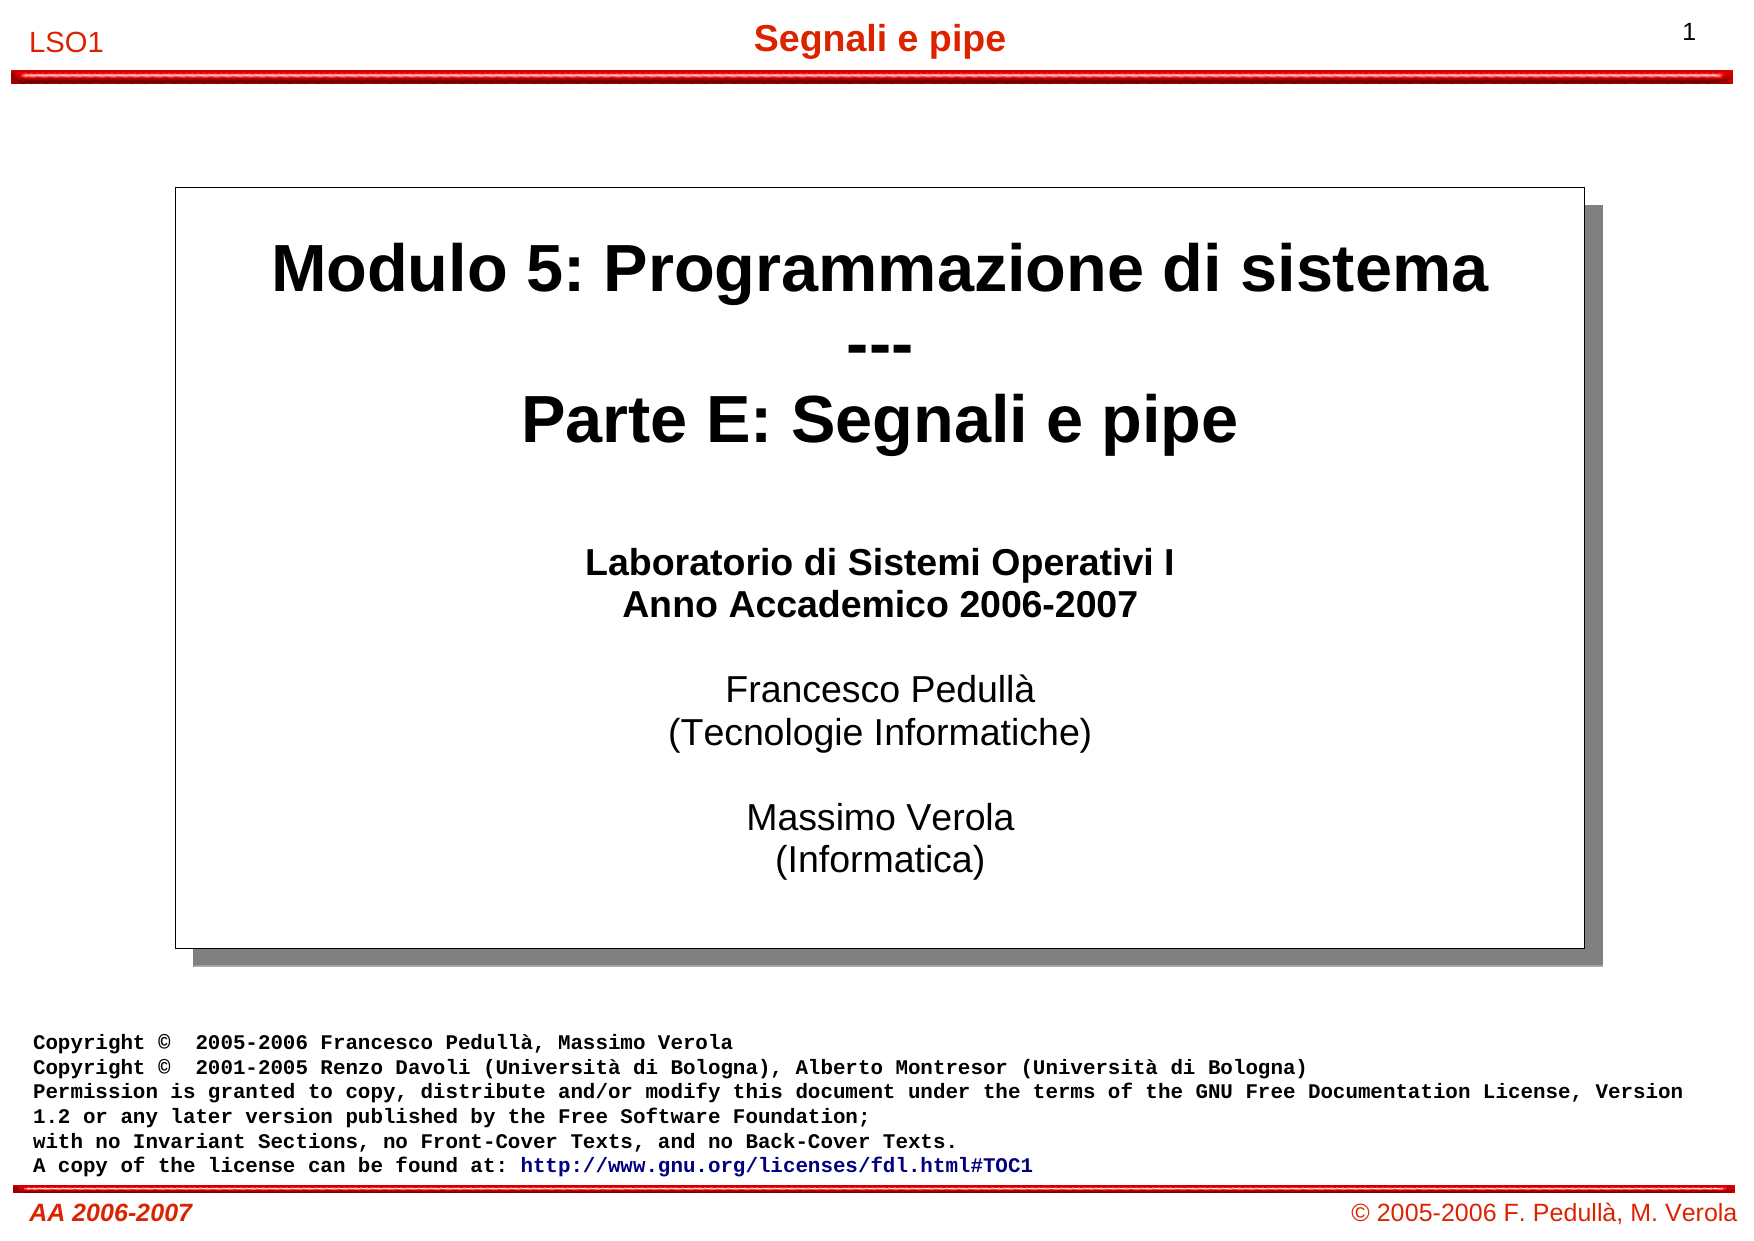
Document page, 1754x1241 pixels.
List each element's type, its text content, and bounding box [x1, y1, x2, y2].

picture [11, 70, 1733, 84]
text_box Copyright © 2005-2006 Francesco Pedullà, Massimo Verola Copyright © 2001-2005 Renzo Davoli (Università di Bologna), Alberto Montresor (Università di Bologna) Permission is granted to copy, distribute and/or modify this document under the terms of the GNU Free Documentation License, Version 1.2 or any later version published by the Free Software Foundation; with no Invariant Sections, no Front-Cover Texts, and no Back-Cover Texts. A copy of the license can be found at: http://www.gnu.org/licenses/fdl.html#TOC1 [33, 1031, 1721, 1180]
text_box Modulo 5: Programmazione di sistema --- Parte E: Segnali e pipe Laboratorio di Sistemi Operativi I Anno Accademico 2006-2007 Francesco Pedullà (Tecnologie Informatiche) Massimo Verola (Informatica) [175, 187, 1585, 949]
picture [13, 1185, 1735, 1193]
